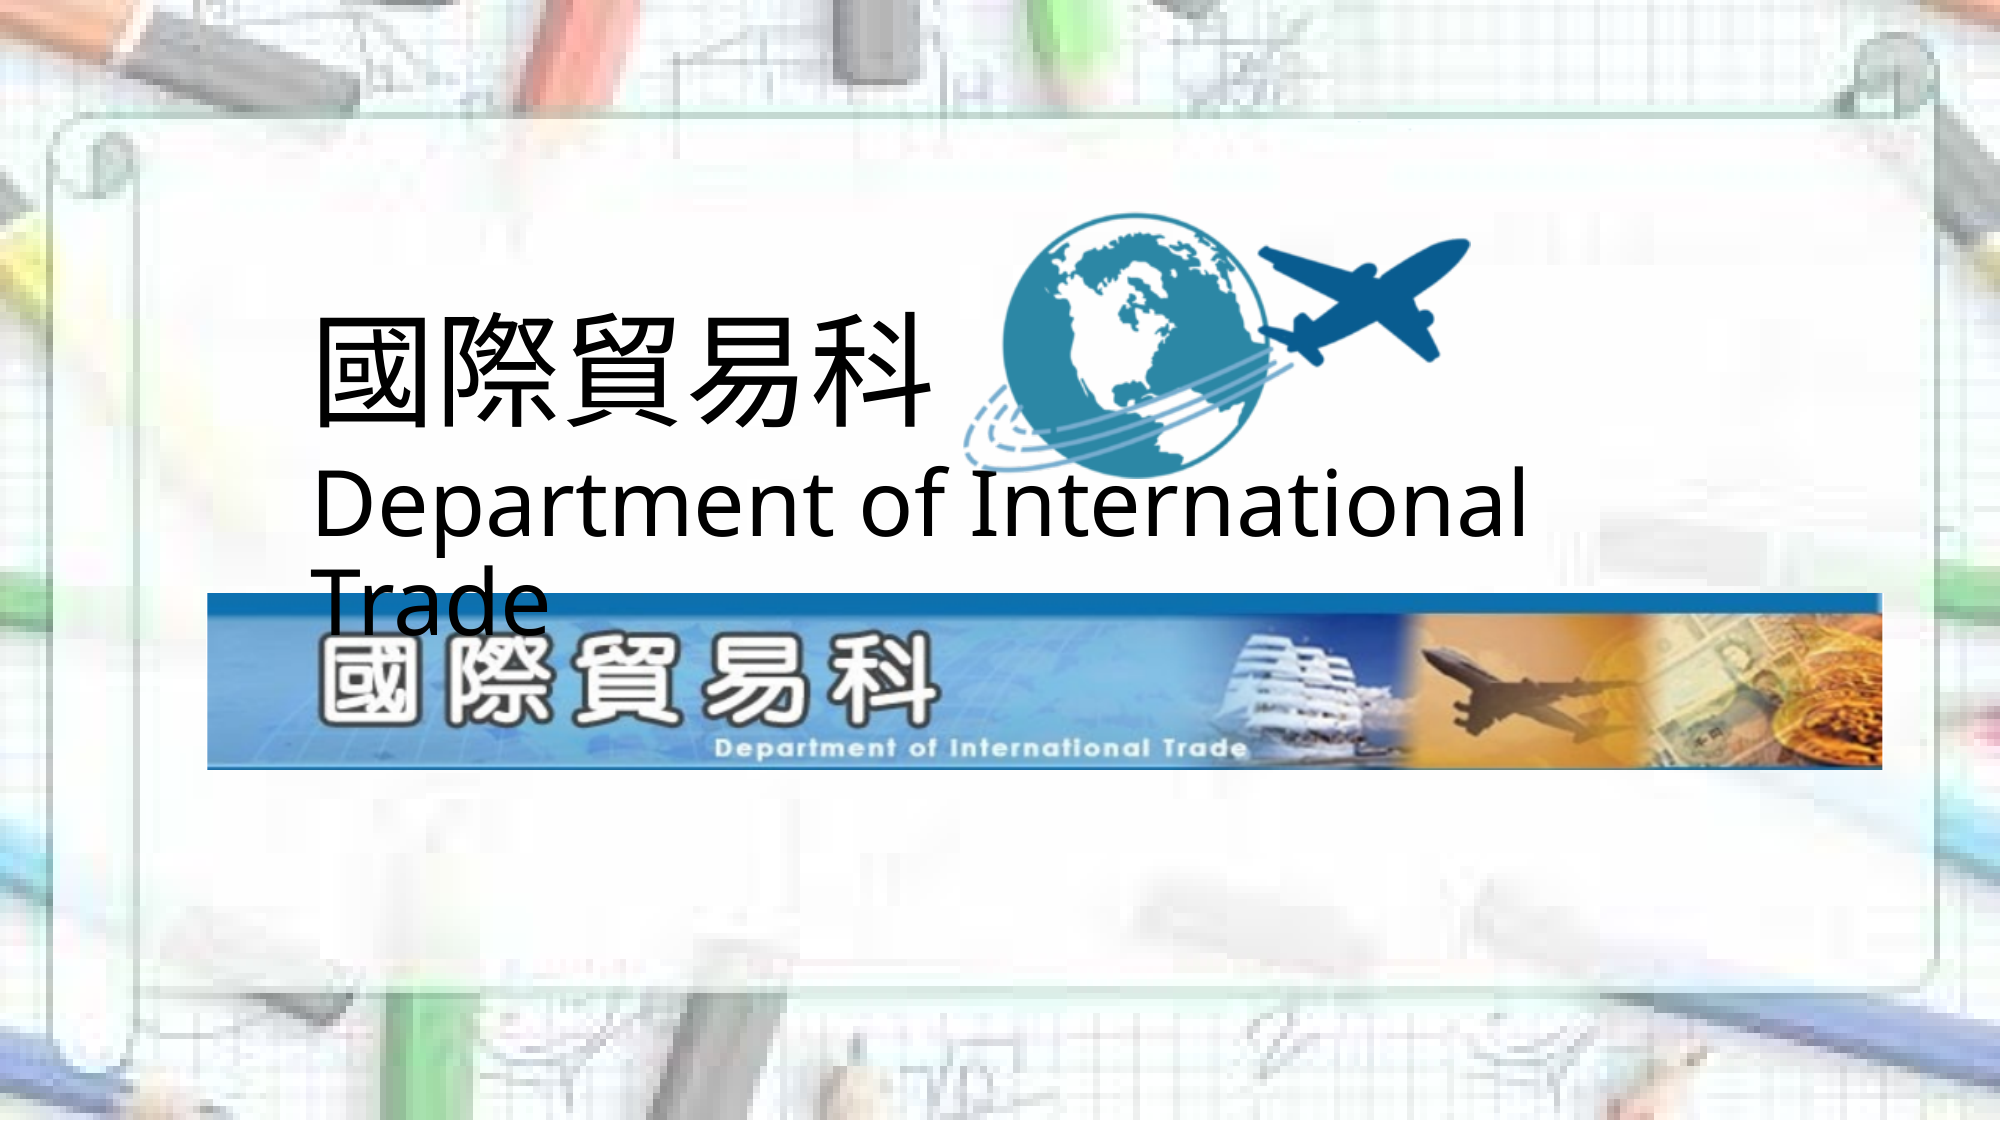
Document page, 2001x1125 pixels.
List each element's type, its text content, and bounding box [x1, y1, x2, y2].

title Department of International Trade [295, 450, 1705, 583]
picture [0, 0, 2000, 1120]
text_box 國際貿易科 [296, 285, 1000, 450]
